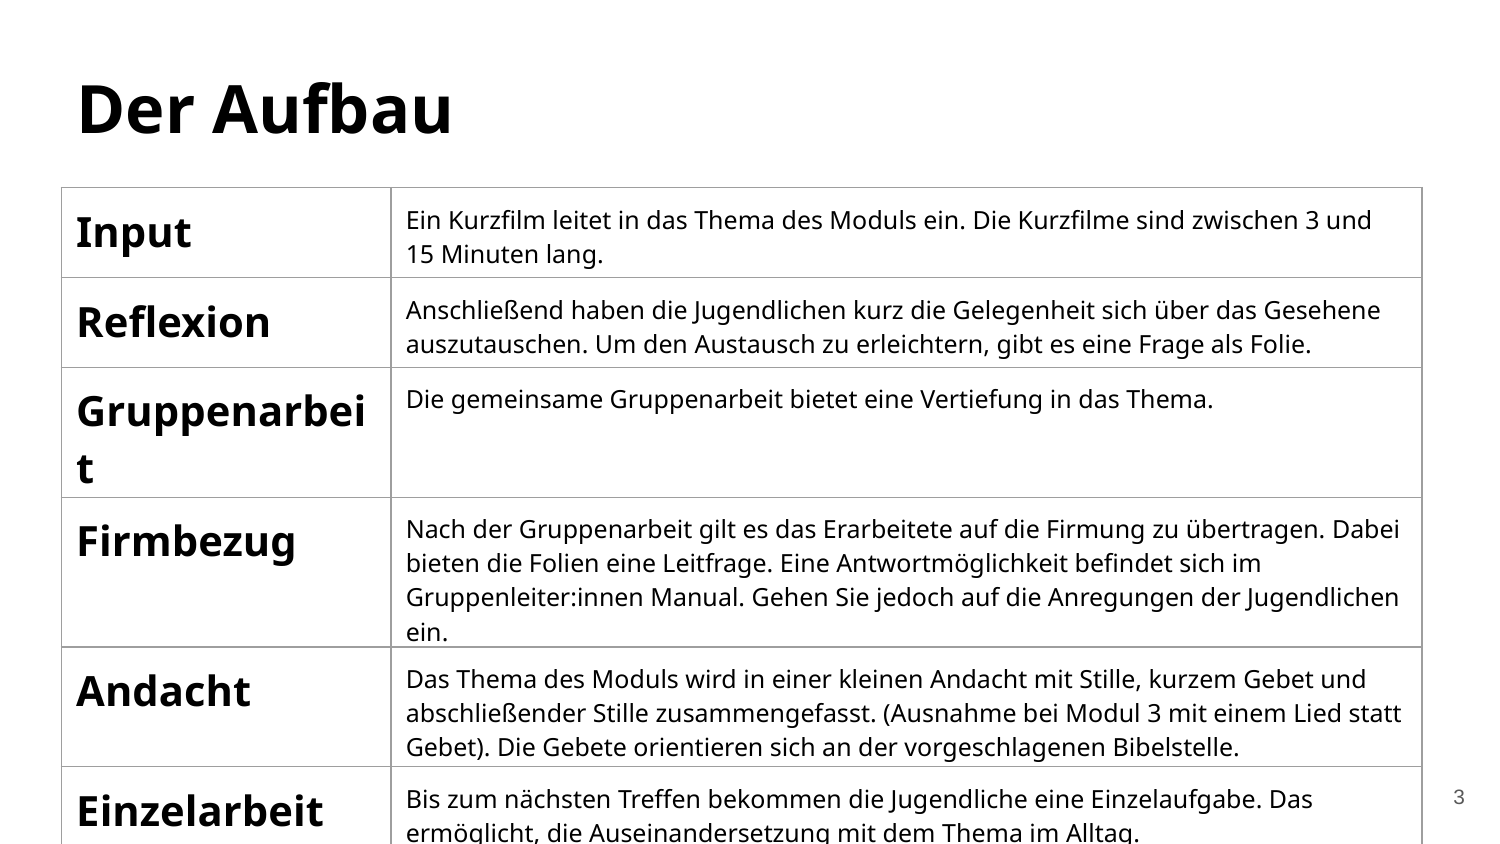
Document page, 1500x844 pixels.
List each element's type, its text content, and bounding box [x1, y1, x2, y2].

slide_number <number> [1423, 764, 1480, 830]
table_cell Gruppenarbeit [62, 368, 390, 497]
table_cell Firmbezug [62, 498, 390, 646]
table_header Input [62, 188, 390, 277]
text_box Der Aufbau [61, 51, 554, 162]
table_cell Das Thema des Moduls wird in einer kleinen Andacht mit Stille, kurzem Gebet und abschließender Stille zusammengefasst. (Ausnahme bei Modul 3 mit einem Lied statt Gebet). Die Gebete orientieren sich an der vorgeschlagenen Bibelstelle. [392, 648, 1421, 766]
table_cell Anschließend haben die Jugendlichen kurz die Gelegenheit sich über das Gesehene auszutauschen. Um den Austausch zu erleichtern, gibt es eine Frage als Folie. [392, 278, 1421, 367]
table_header Ein Kurzfilm leitet in das Thema des Moduls ein. Die Kurzfilme sind zwischen 3 und 15 Minuten lang. [392, 188, 1421, 277]
table_cell Reflexion [62, 278, 390, 367]
table_cell Bis zum nächsten Treffen bekommen die Jugendliche eine Einzelaufgabe. Das ermöglicht, die Auseinandersetzung mit dem Thema im Alltag. [392, 767, 1421, 844]
table_cell Die gemeinsame Gruppenarbeit bietet eine Vertiefung in das Thema. [392, 368, 1421, 497]
table_cell Nach der Gruppenarbeit gilt es das Erarbeitete auf die Firmung zu übertragen. Dabei bieten die Folien eine Leitfrage. Eine Antwortmöglichkeit befindet sich im Gruppenleiter:innen Manual. Gehen Sie jedoch auf die Anregungen der Jugendlichen ein. [392, 498, 1421, 646]
table_cell Andacht [62, 648, 390, 766]
table_cell Einzelarbeit [62, 767, 390, 844]
